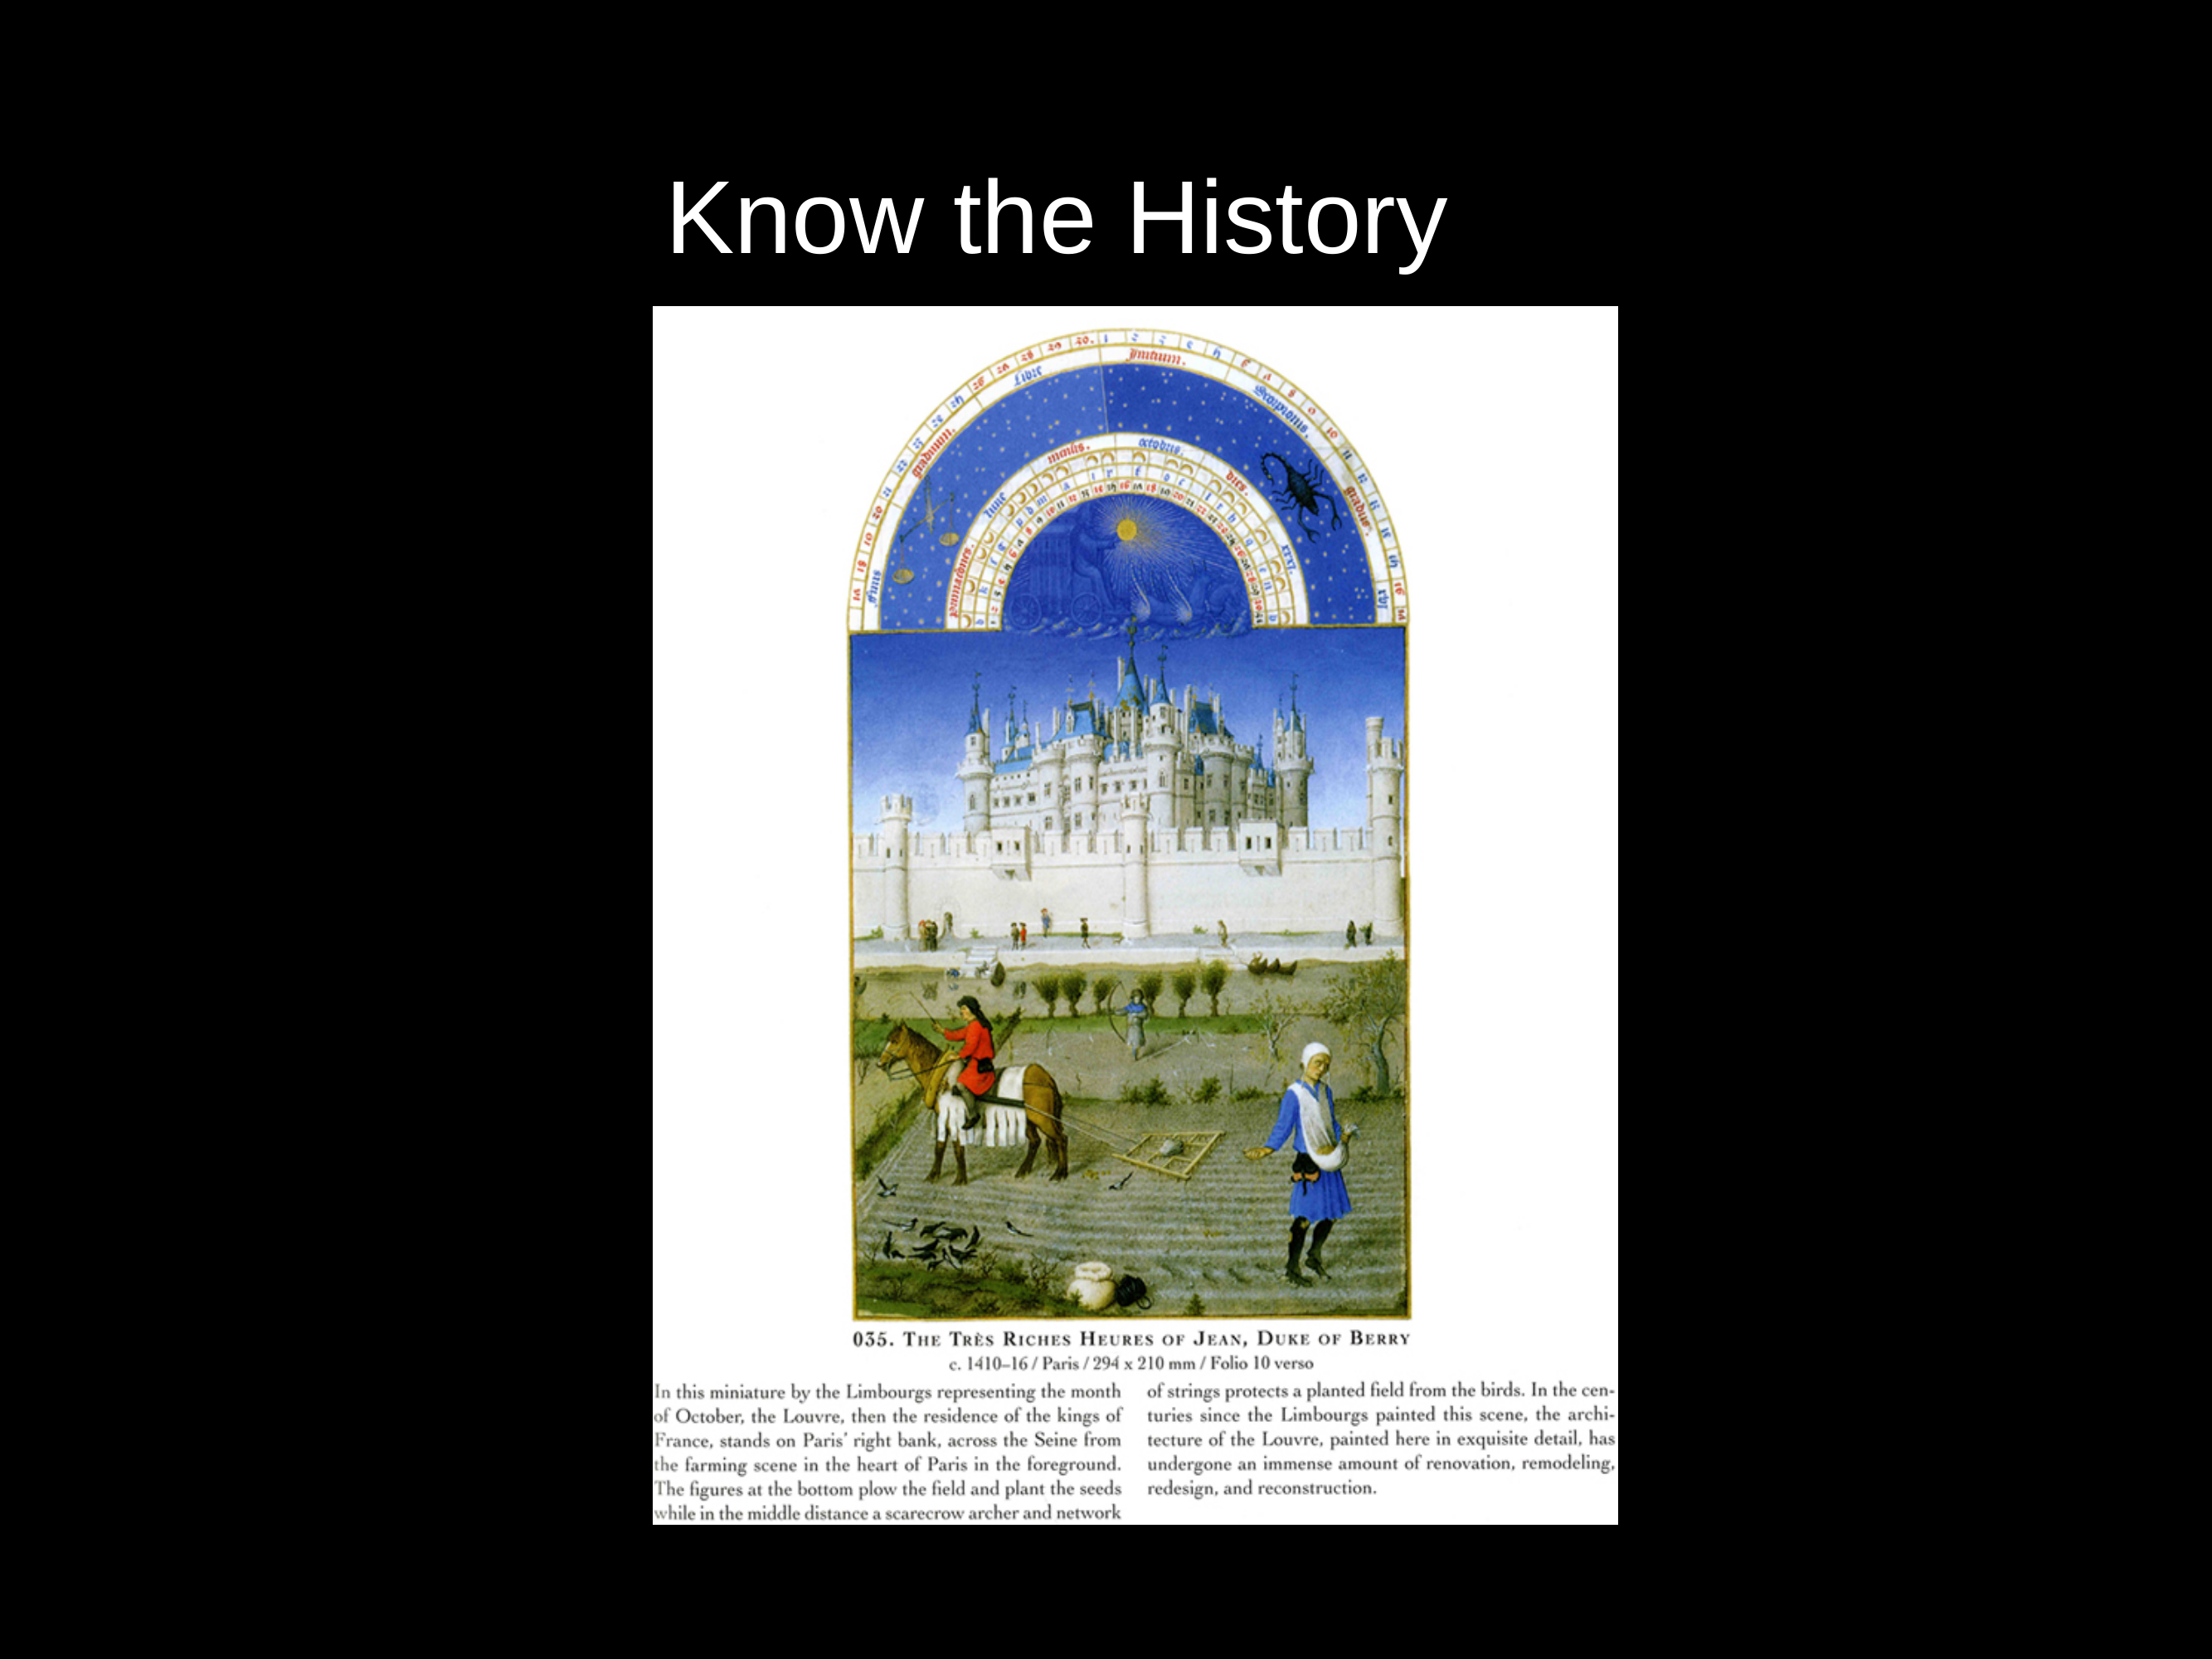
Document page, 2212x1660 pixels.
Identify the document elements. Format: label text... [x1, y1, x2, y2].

picture [653, 306, 1618, 1525]
text_box Know the History [653, 153, 1773, 270]
